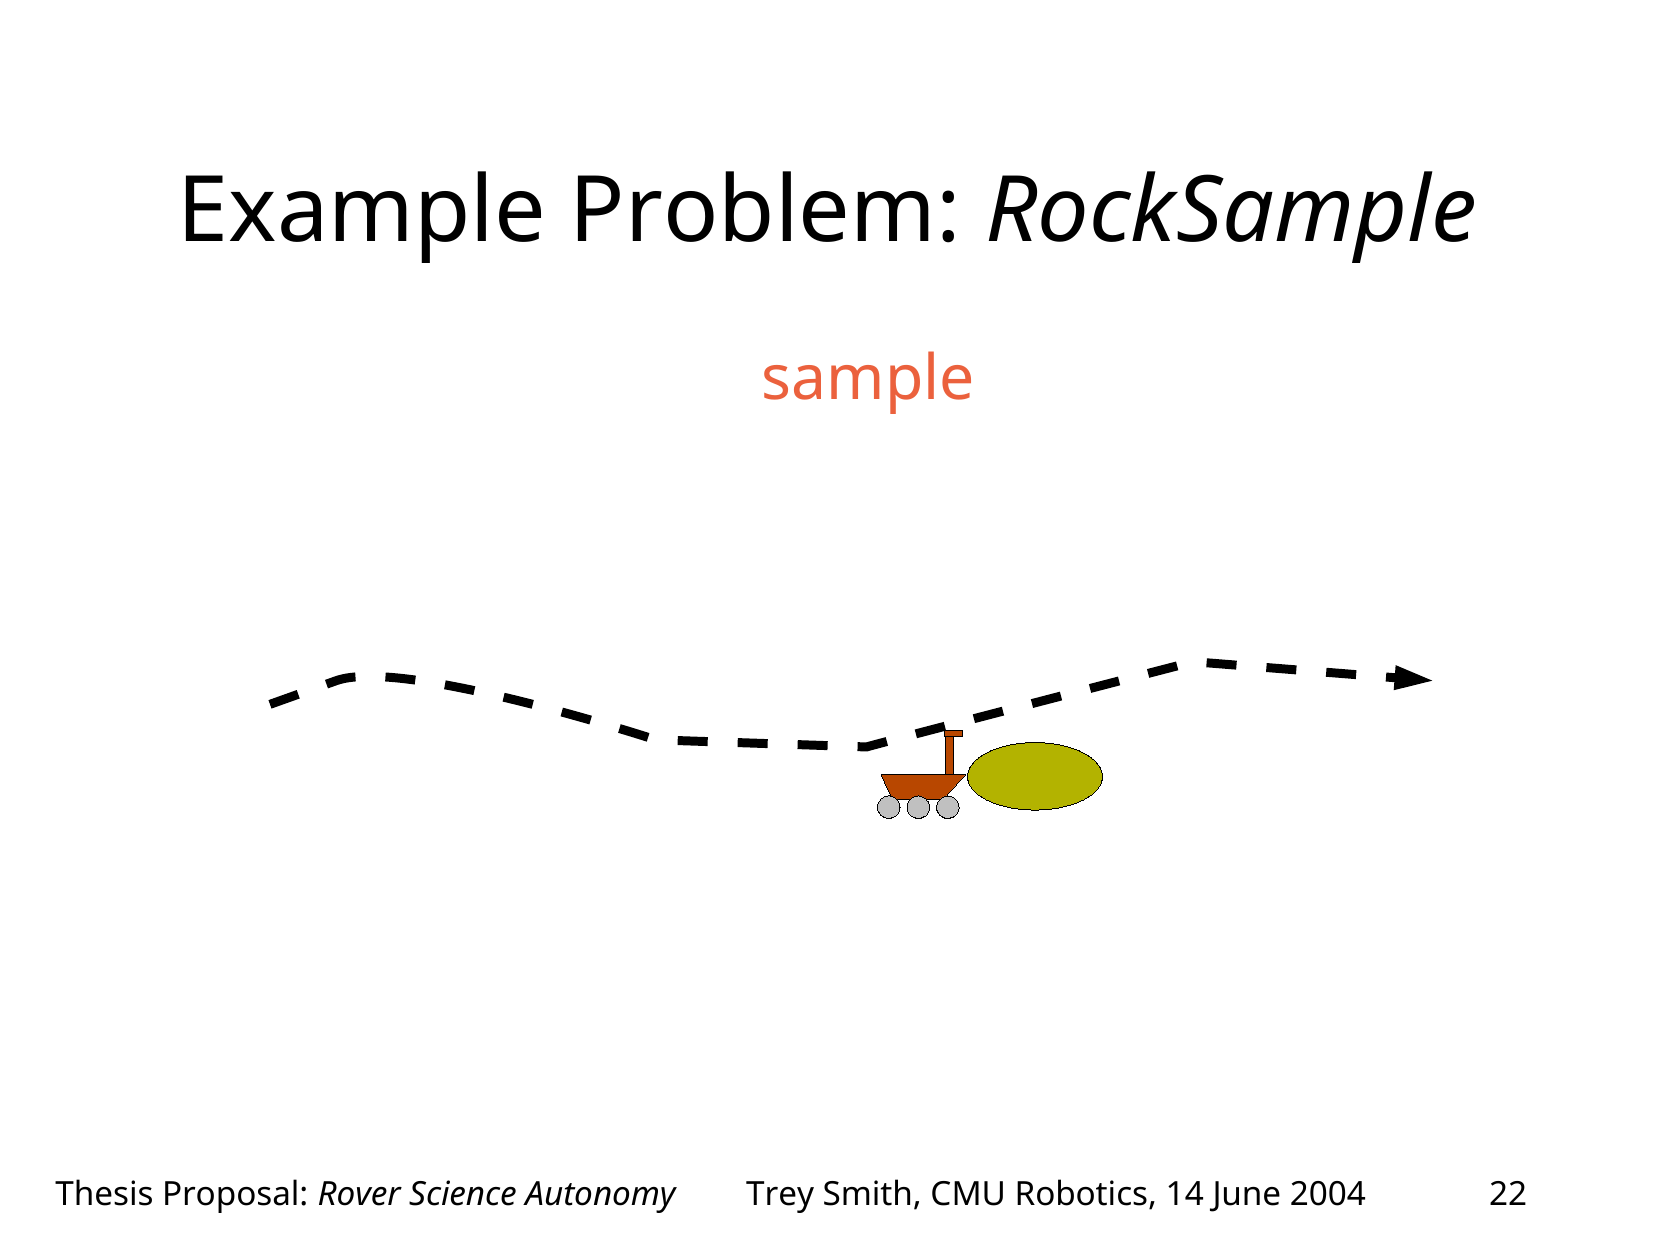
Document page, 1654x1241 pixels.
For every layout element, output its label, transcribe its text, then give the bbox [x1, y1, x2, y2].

text_box [967, 742, 1103, 811]
title Example Problem: RockSample [121, 102, 1534, 311]
text_box [877, 730, 966, 819]
text_box sample [761, 332, 964, 408]
